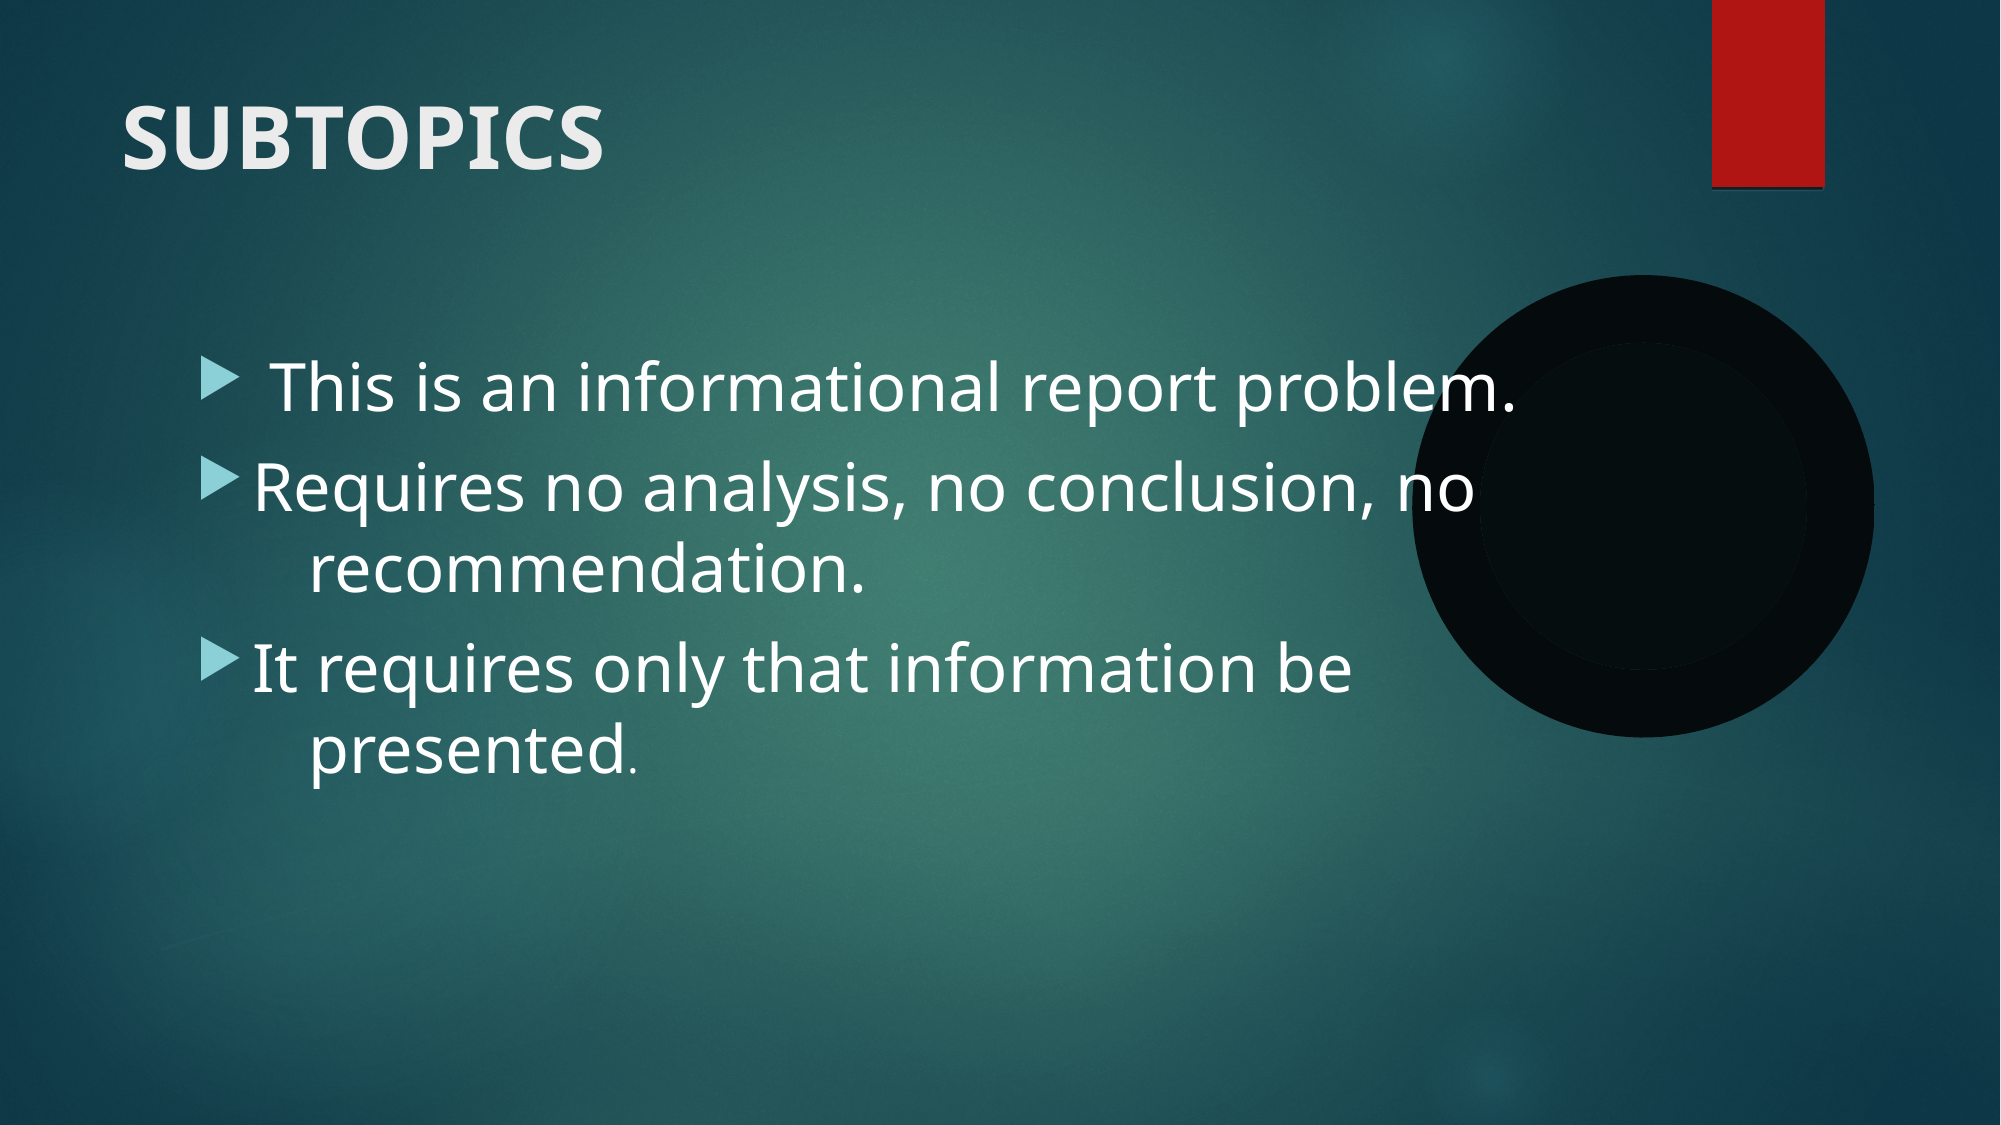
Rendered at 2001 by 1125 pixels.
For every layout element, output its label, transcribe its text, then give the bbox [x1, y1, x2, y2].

title SUBTOPICS [106, 74, 1649, 305]
list This is an informational report problem. Requires no analysis, no conclusion, no recommendation. It requires only that information be presented. [181, 336, 1649, 1026]
